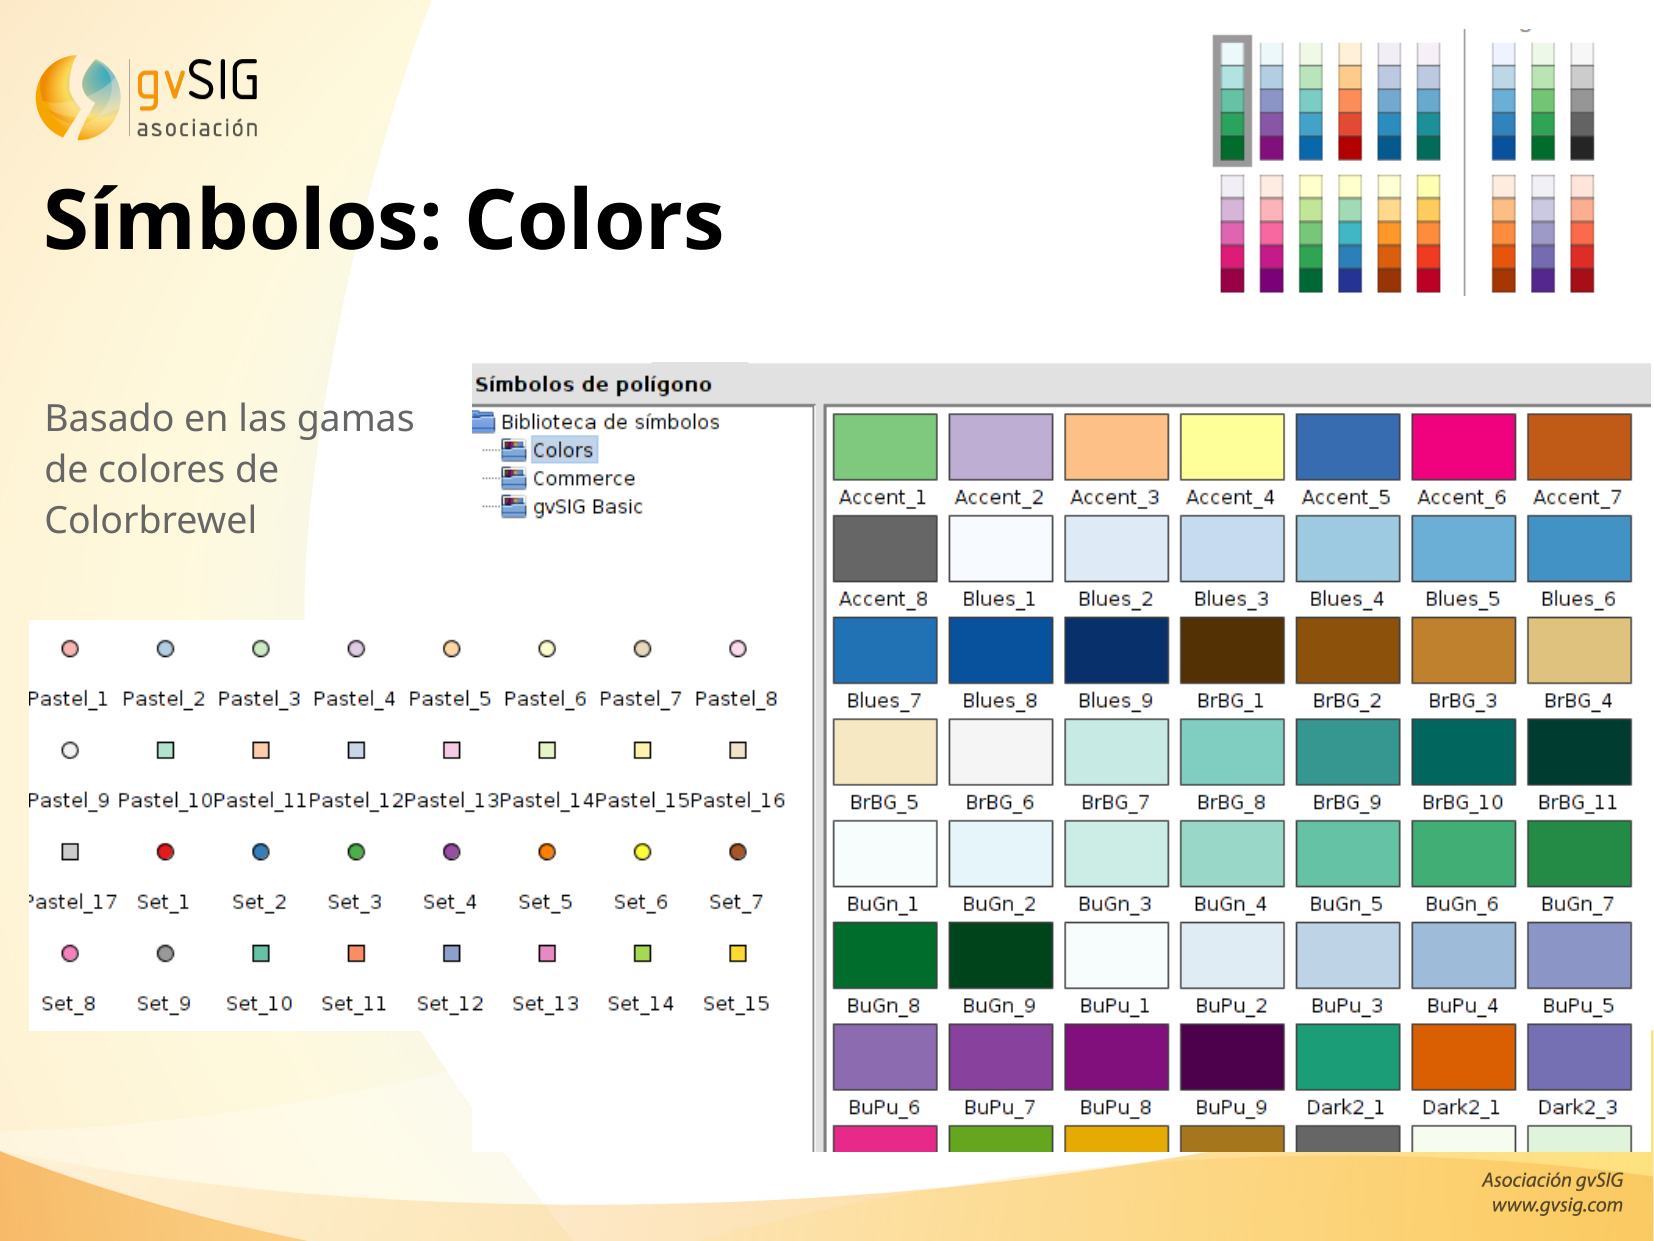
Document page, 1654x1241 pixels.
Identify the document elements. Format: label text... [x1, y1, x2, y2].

title Símbolos: Colors [43, 170, 1210, 265]
text_box Basado en las gamas de colores de Colorbrewel [29, 383, 443, 526]
picture [0, 0, 1654, 1241]
